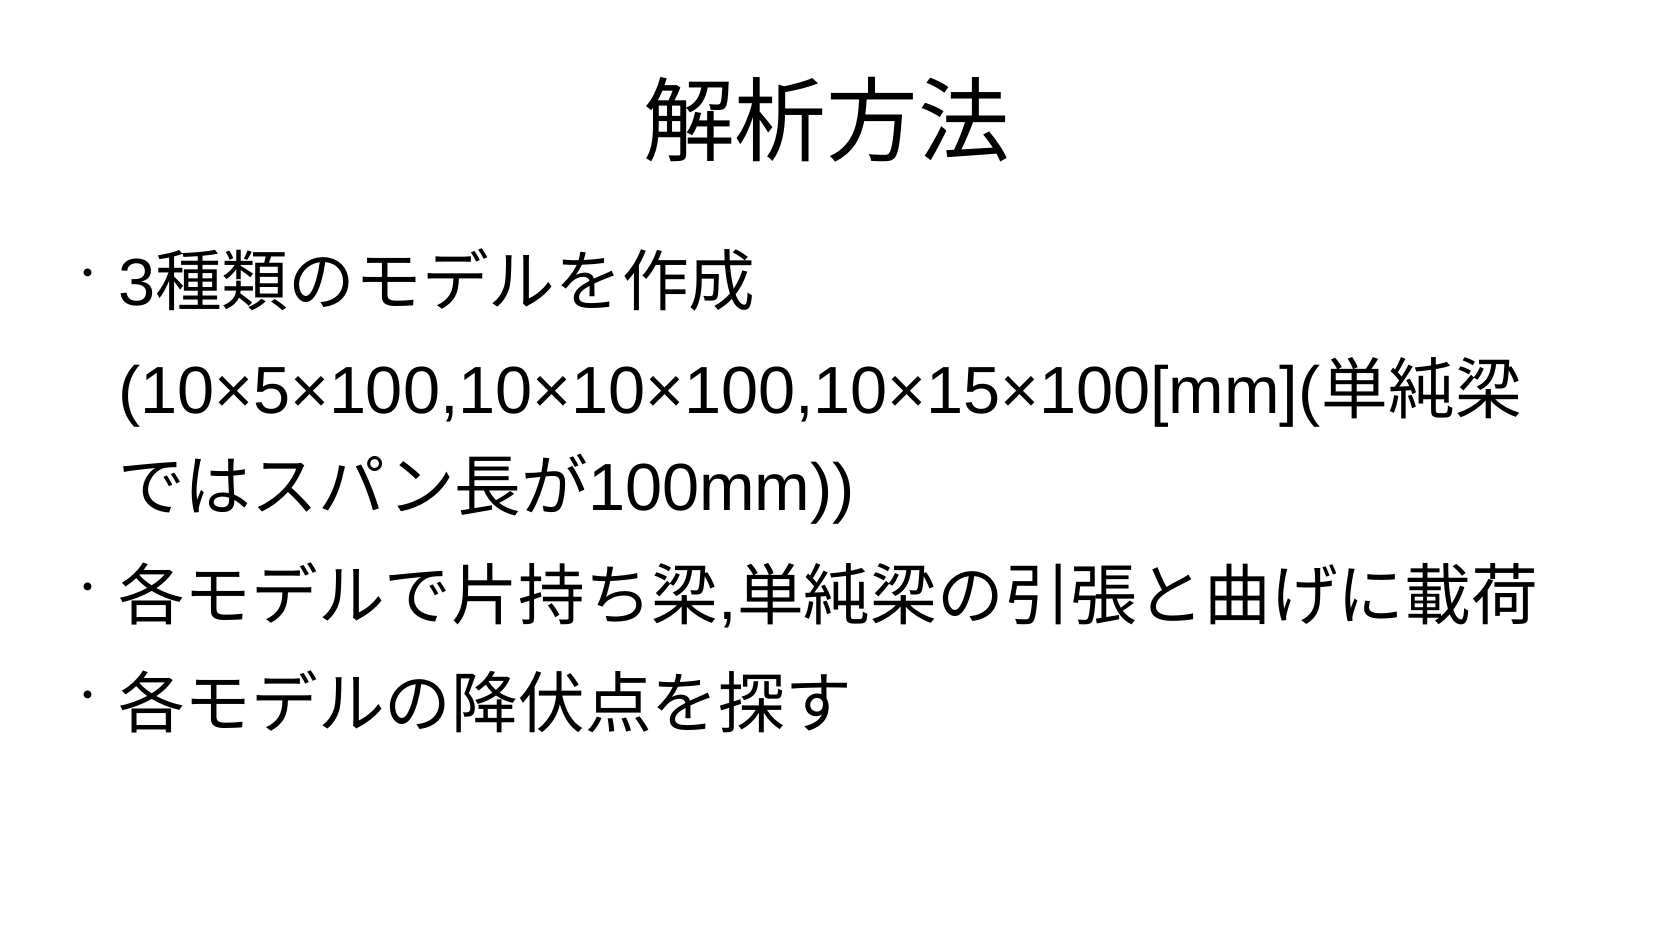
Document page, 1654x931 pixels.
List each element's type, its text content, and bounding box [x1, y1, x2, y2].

subtitle 3種類のモデルを作成 (10×5×100,10×10×100,10×15×100[mm](単純梁ではスパン長が100mm)) 各モデルで片持ち梁,単純梁の引張と曲げに載荷 各モデルの降伏点を探す [82, 217, 1571, 758]
title 解析方法 [82, 37, 1571, 193]
